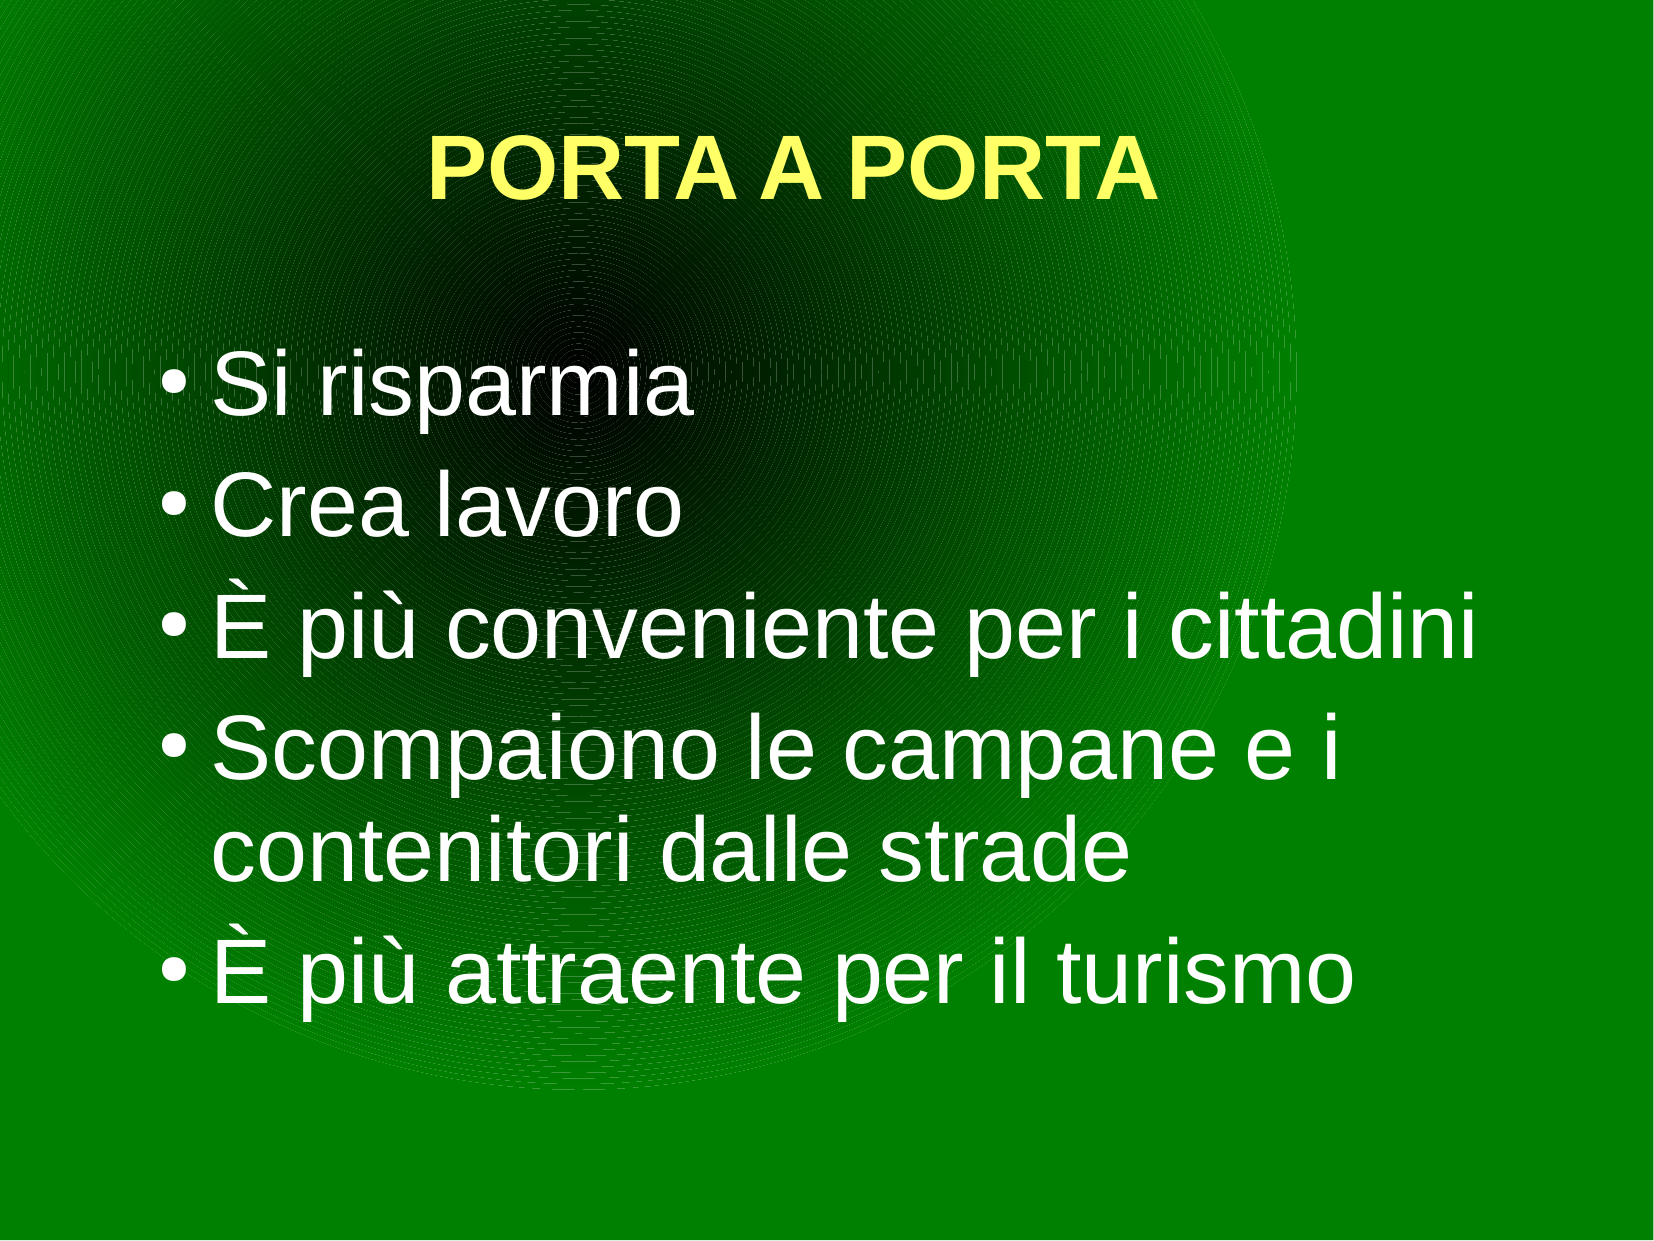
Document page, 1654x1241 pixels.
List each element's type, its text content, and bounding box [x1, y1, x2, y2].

list Si risparmia Crea lavoro È più conveniente per i cittadini Scompaiono le campane e i contenitori dalle strade È più attraente per il turismo [125, 325, 1501, 1088]
title PORTA A PORTA [174, 49, 1413, 285]
